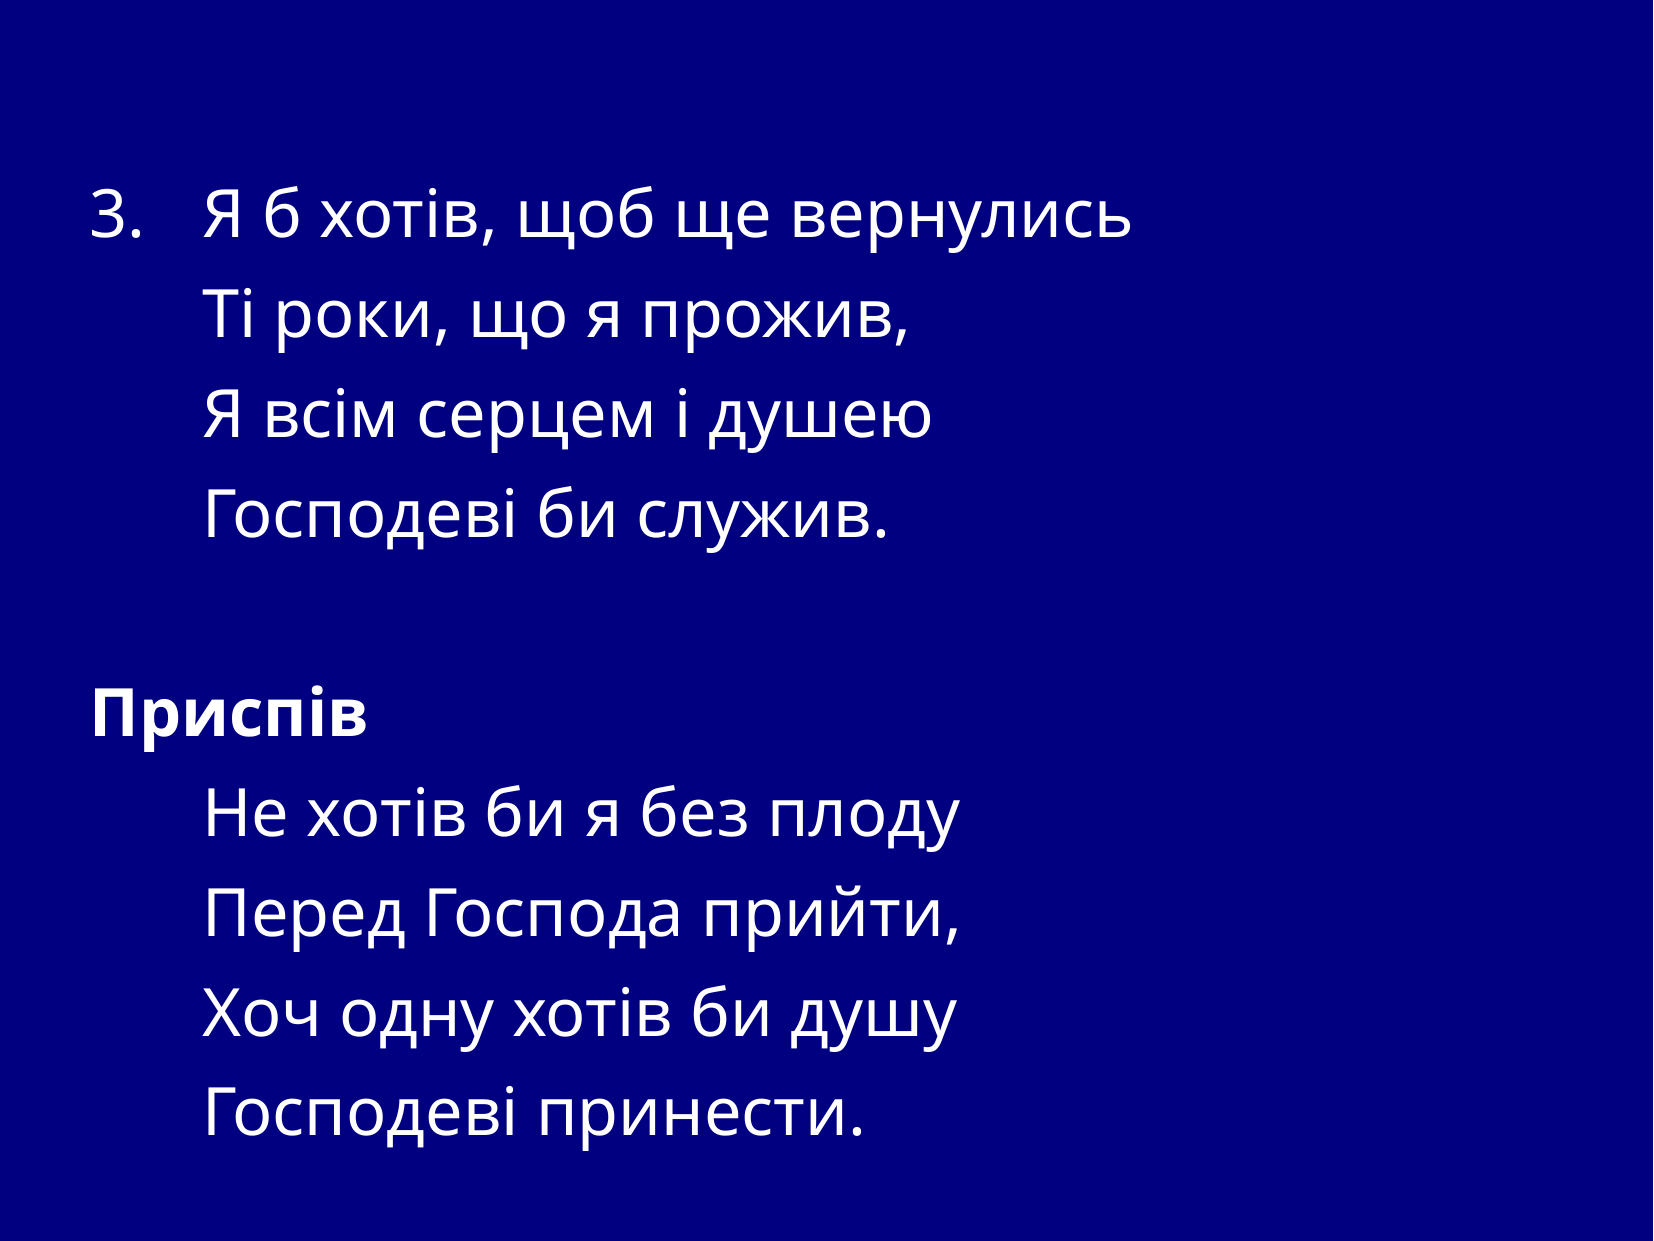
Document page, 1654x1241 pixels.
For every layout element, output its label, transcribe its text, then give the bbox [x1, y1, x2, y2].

text_box 3. Я б хотів, щоб ще вернулись Ті роки, що я прожив, Я всім серцем і душею Господеві би служив. Приспів Не хотів би я без плоду Перед Господа прийти, Хоч одну хотів би душу Господеві принести. [75, 150, 1576, 1163]
